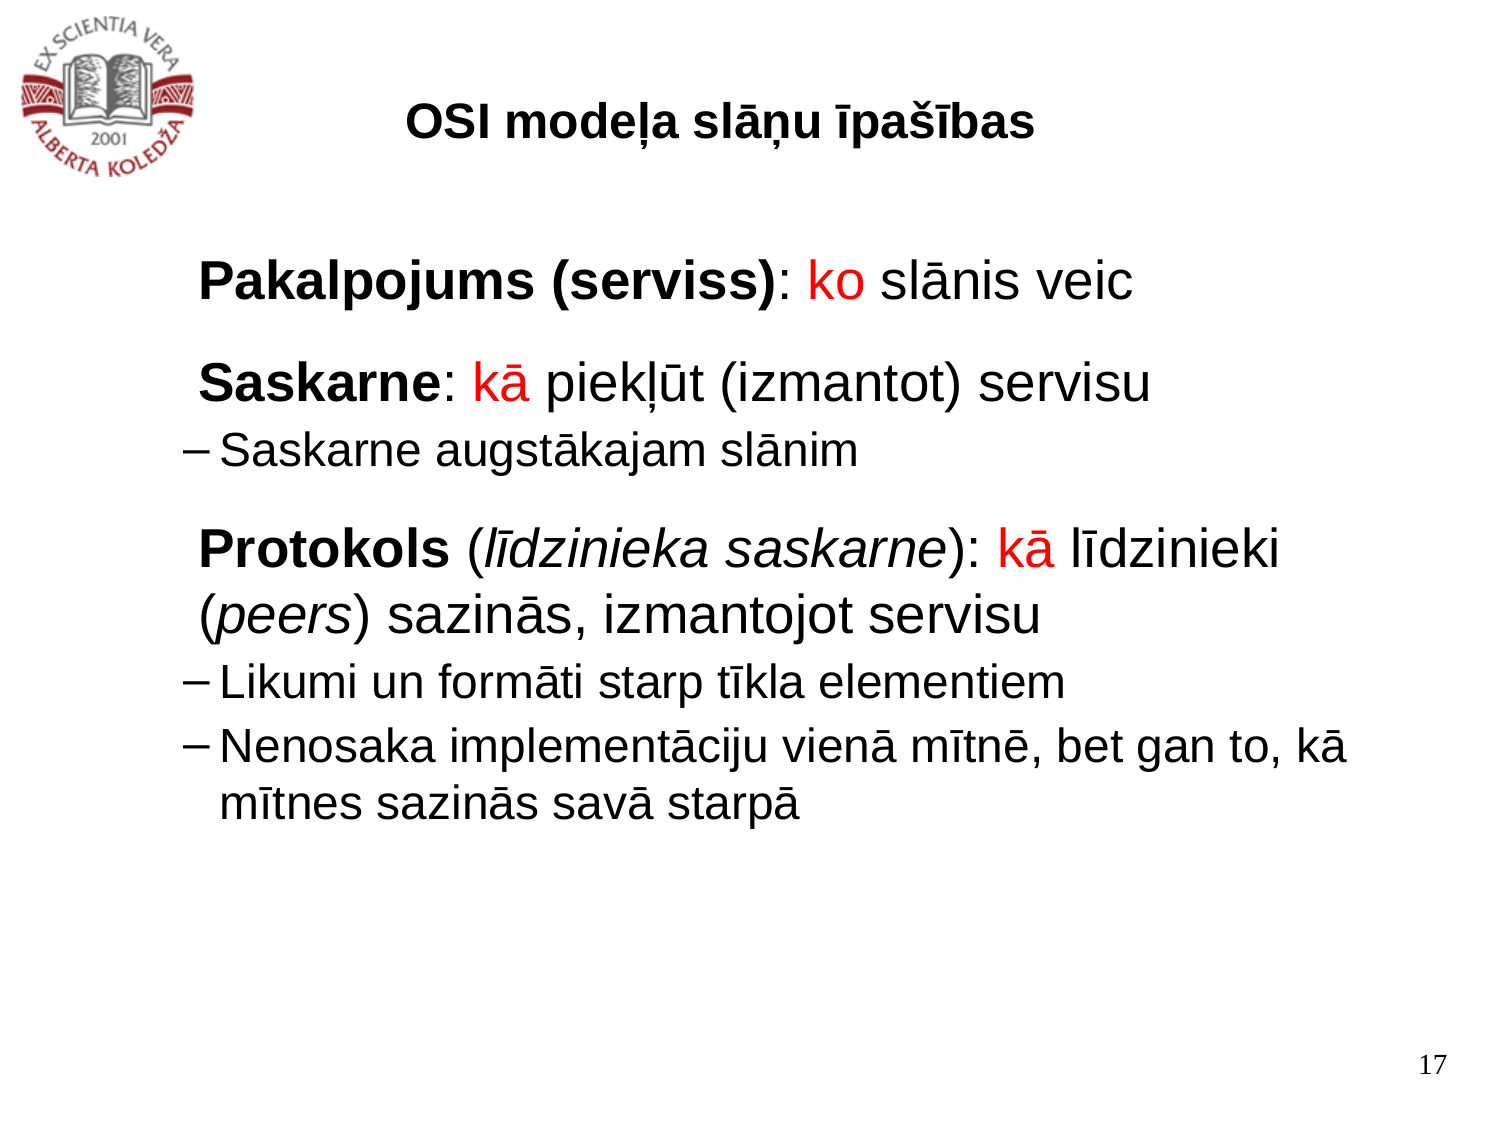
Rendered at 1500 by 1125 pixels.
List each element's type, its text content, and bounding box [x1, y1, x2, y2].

title OSI modeļa slāņu īpašības [50, 62, 1374, 175]
picture [21, 16, 194, 177]
text_box <skaitlis> [1312, 1037, 1463, 1101]
list Pakalpojums (serviss): ko slānis veic Saskarne: kā piekļūt (izmantot) servisu Saskarne augstākajam slānim Protokols (līdzinieka saskarne): kā līdzinieki (peers) sazinās, izmantojot servisu Likumi un formāti starp tīkla elementiem Nenosaka implementāciju vienā mītnē, bet gan to, kā mītnes sazinās savā starpā [112, 237, 1438, 1013]
